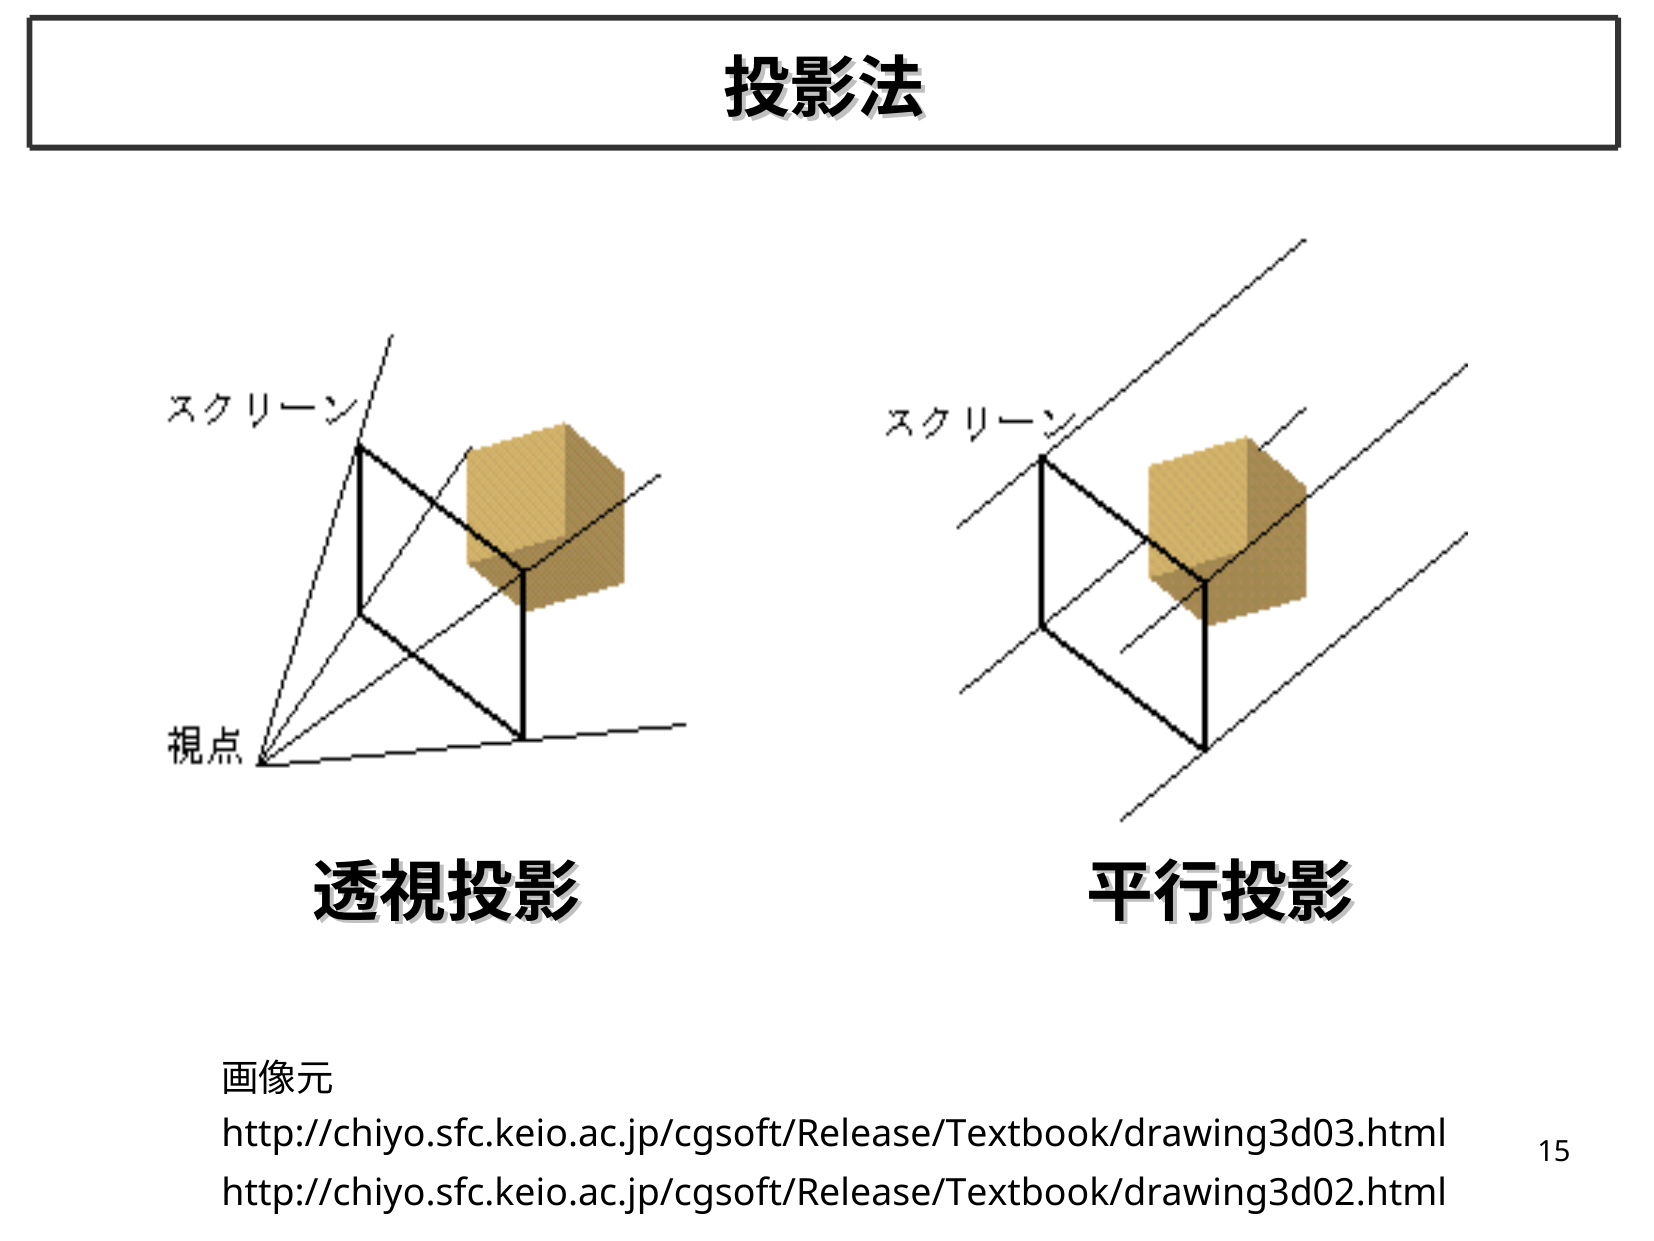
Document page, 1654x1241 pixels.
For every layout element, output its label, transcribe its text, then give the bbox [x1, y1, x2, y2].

picture [876, 234, 1468, 826]
text_box 画像元 [206, 1040, 355, 1093]
text_box http://chiyo.sfc.keio.ac.jp/cgsoft/Release/Textbook/drawing3d03.html [206, 1099, 1487, 1152]
text_box 透視投影 [298, 830, 621, 917]
text_box 平行投影 [1071, 830, 1388, 917]
text_box http://chiyo.sfc.keio.ac.jp/cgsoft/Release/Textbook/drawing3d02.html [206, 1158, 1488, 1211]
text_box 投影法 [29, 17, 1619, 148]
picture [144, 264, 735, 855]
